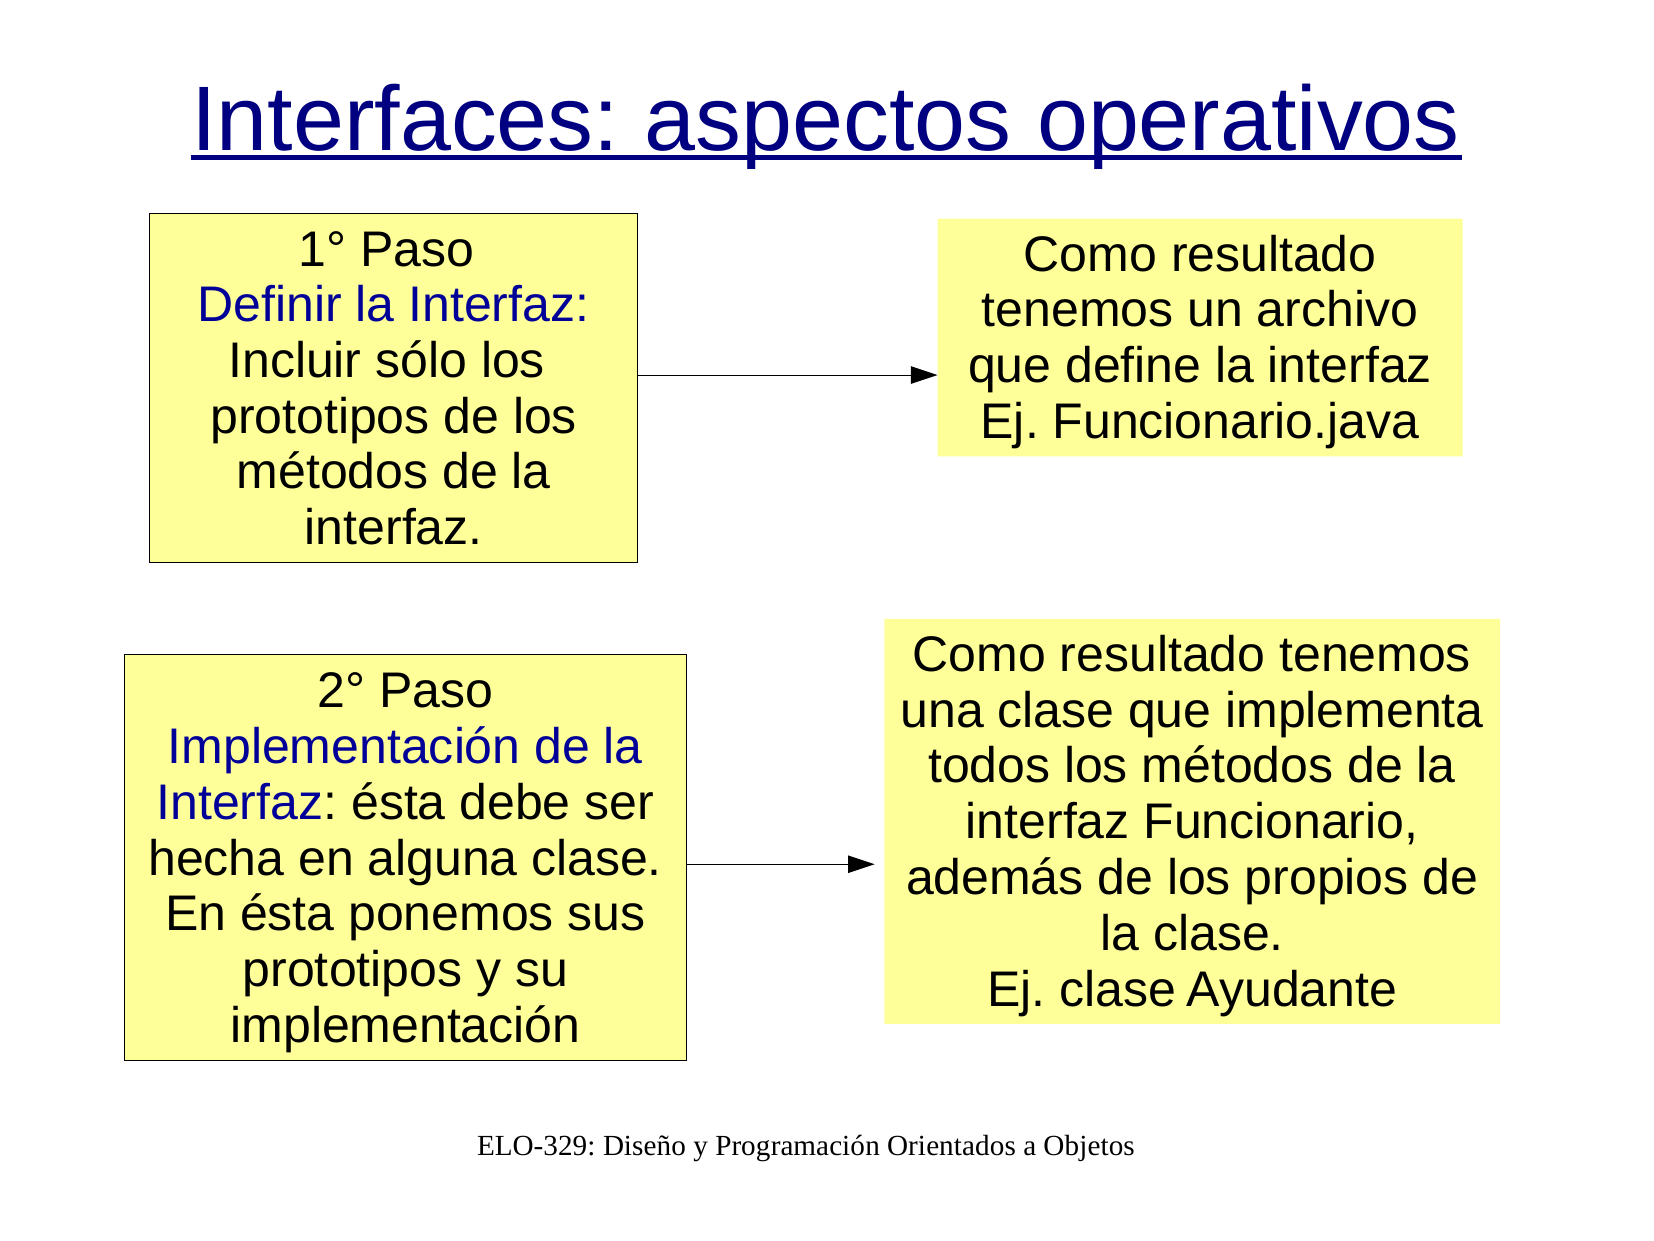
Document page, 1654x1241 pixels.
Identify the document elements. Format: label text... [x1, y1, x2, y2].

title Interfaces: aspectos operativos [82, 49, 1571, 188]
text_box 2° Paso Implementación de la Interfaz: ésta debe ser hecha en alguna clase. En ésta ponemos sus prototipos y su implementación [124, 654, 687, 1061]
text_box Como resultado tenemos un archivo que define la interfaz Ej. Funcionario.java [937, 218, 1463, 457]
text_box 1° Paso Definir la Interfaz: Incluir sólo los prototipos de los métodos de la interfaz. [149, 213, 638, 563]
text_box Como resultado tenemos una clase que implementa todos los métodos de la interfaz Funcionario, además de los propios de la clase. Ej. clase Ayudante [884, 618, 1501, 1024]
